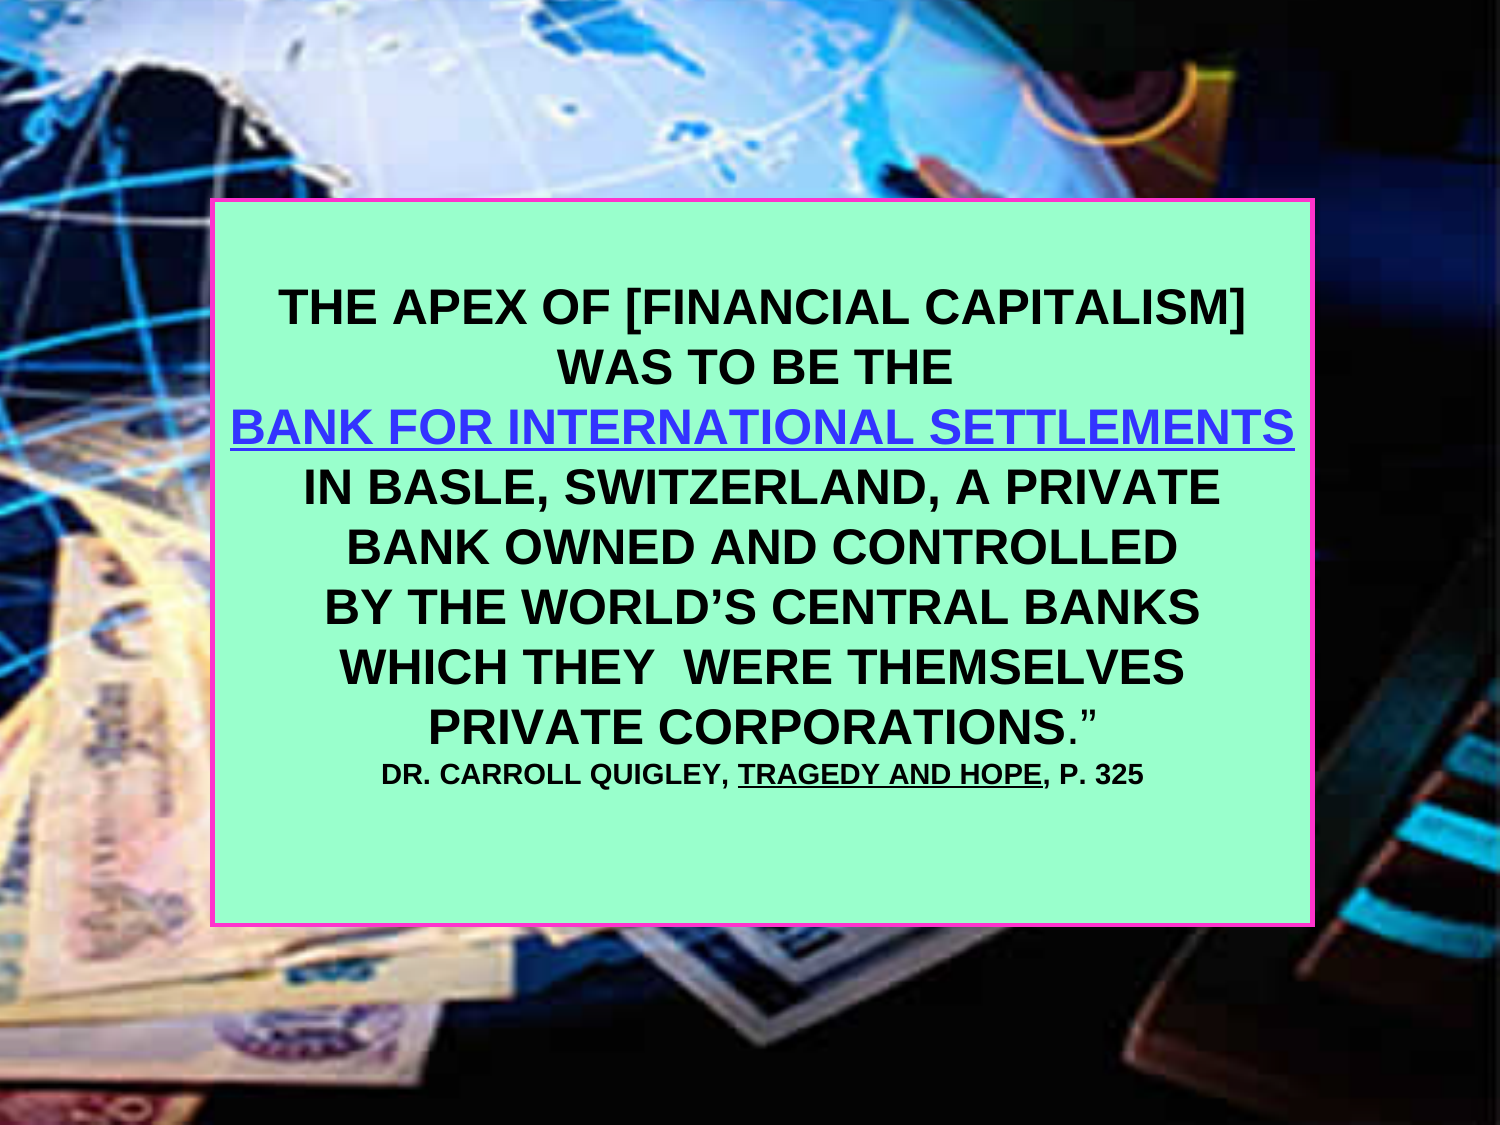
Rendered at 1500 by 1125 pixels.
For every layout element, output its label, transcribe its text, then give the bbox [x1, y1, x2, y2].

text_box THE APEX OF [FINANCIAL CAPITALISM] WAS TO BE THE BANK FOR INTERNATIONAL SETTLEMENTS IN BASLE, SWITZERLAND, A PRIVATE BANK OWNED AND CONTROLLED BY THE WORLD’S CENTRAL BANKS WHICH THEY WERE THEMSELVES PRIVATE CORPORATIONS.” DR. CARROLL QUIGLEY, TRAGEDY AND HOPE, P. 325 [212, 200, 1313, 925]
picture [0, 0, 1500, 1125]
